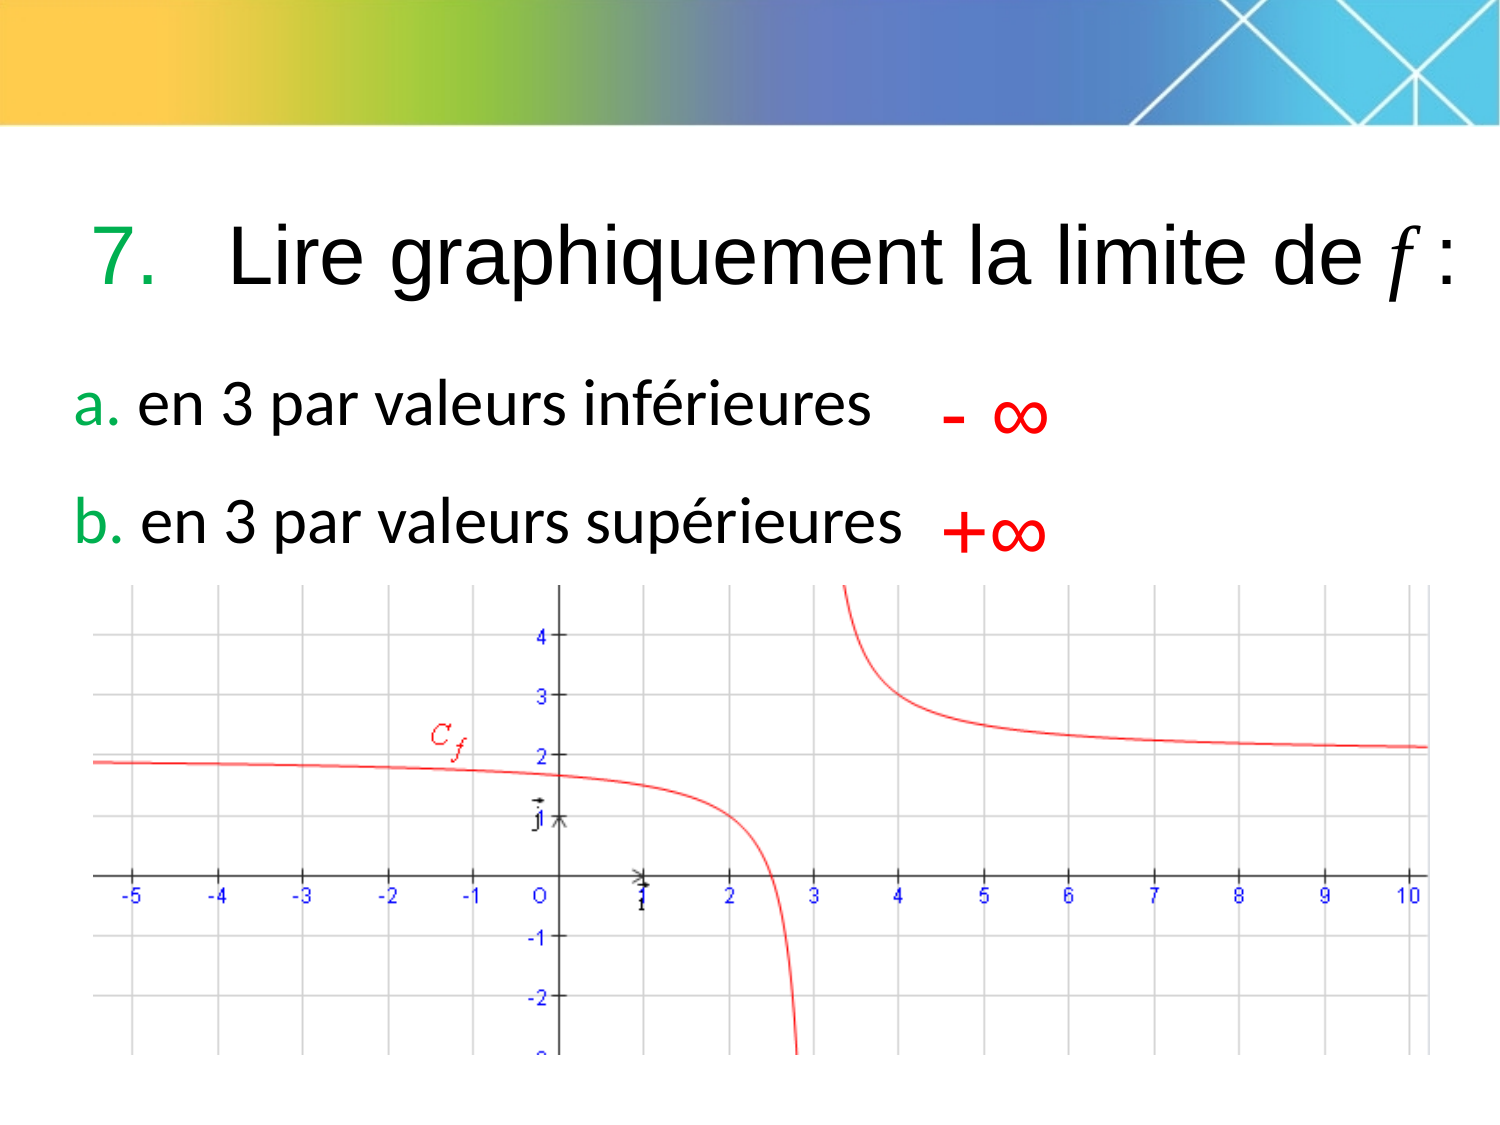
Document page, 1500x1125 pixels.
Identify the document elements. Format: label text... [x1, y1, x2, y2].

picture [93, 585, 1430, 1055]
text_box a. en 3 par valeurs inférieures b. en 3 par valeurs supérieures [58, 351, 1137, 565]
text_box Lire graphiquement la limite de f : [75, 164, 1500, 338]
text_box +∞ [925, 469, 1149, 585]
text_box - ∞ [925, 351, 1149, 467]
picture [0, 0, 1500, 127]
